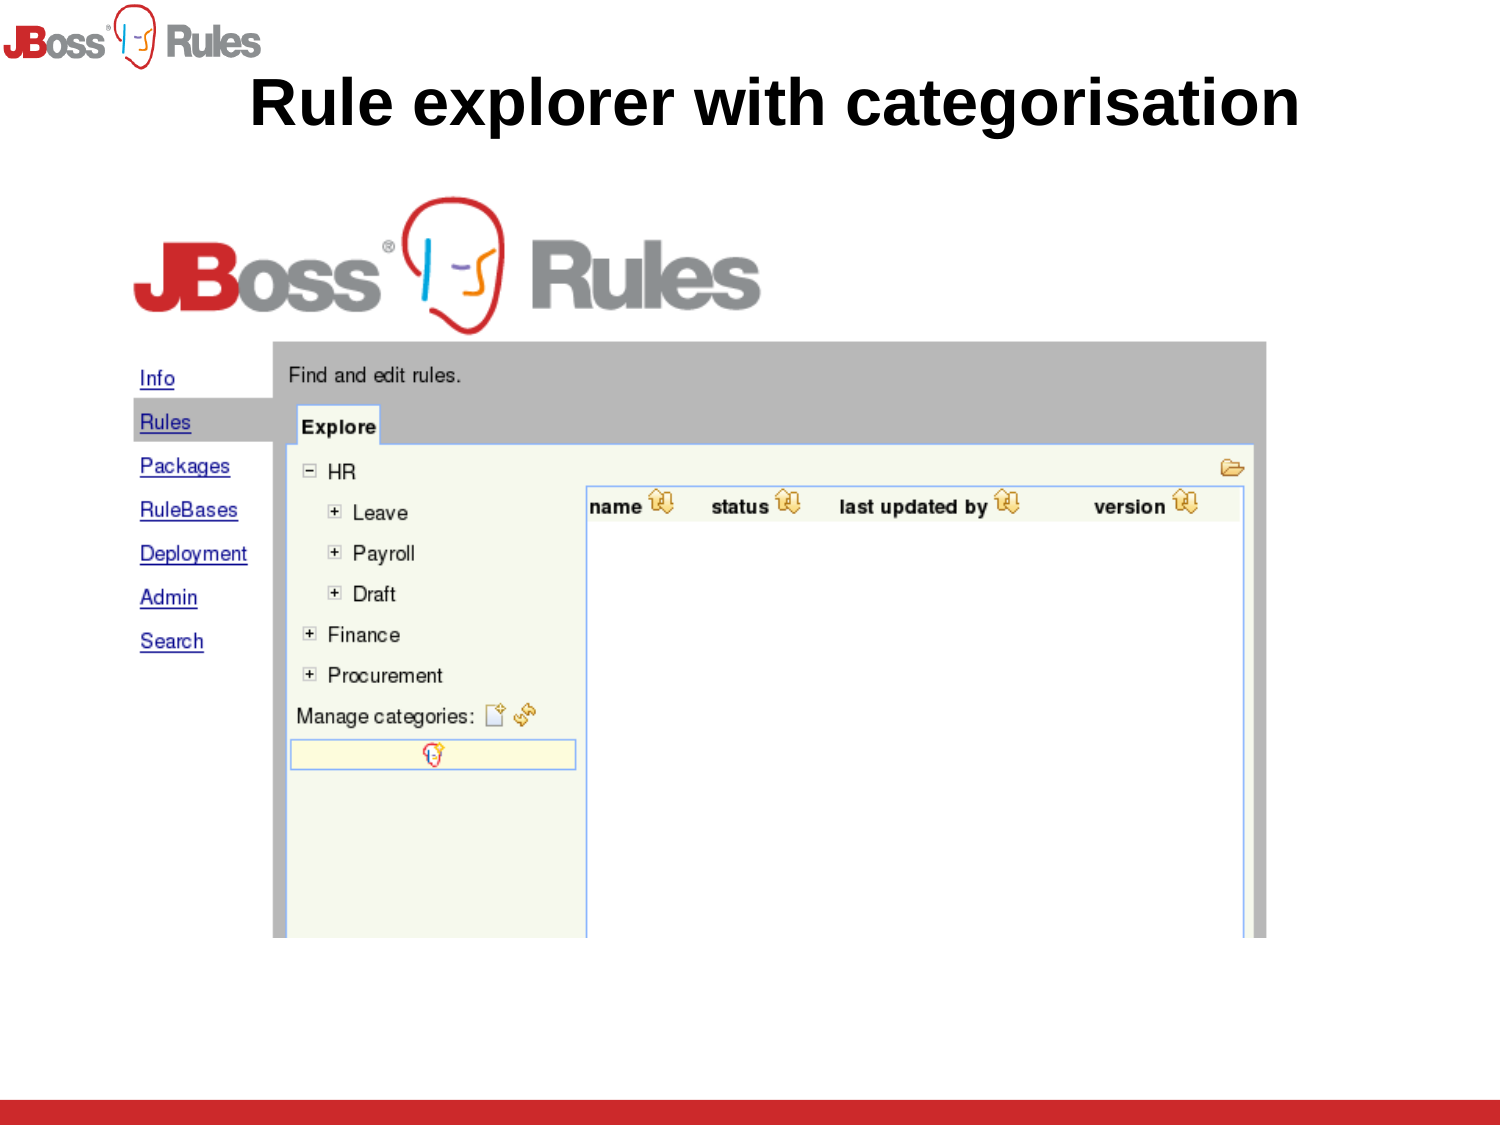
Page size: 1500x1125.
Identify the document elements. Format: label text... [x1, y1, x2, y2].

picture [112, 176, 1276, 938]
title Rule explorer with categorisation [249, 37, 1451, 149]
picture [0, 0, 266, 73]
